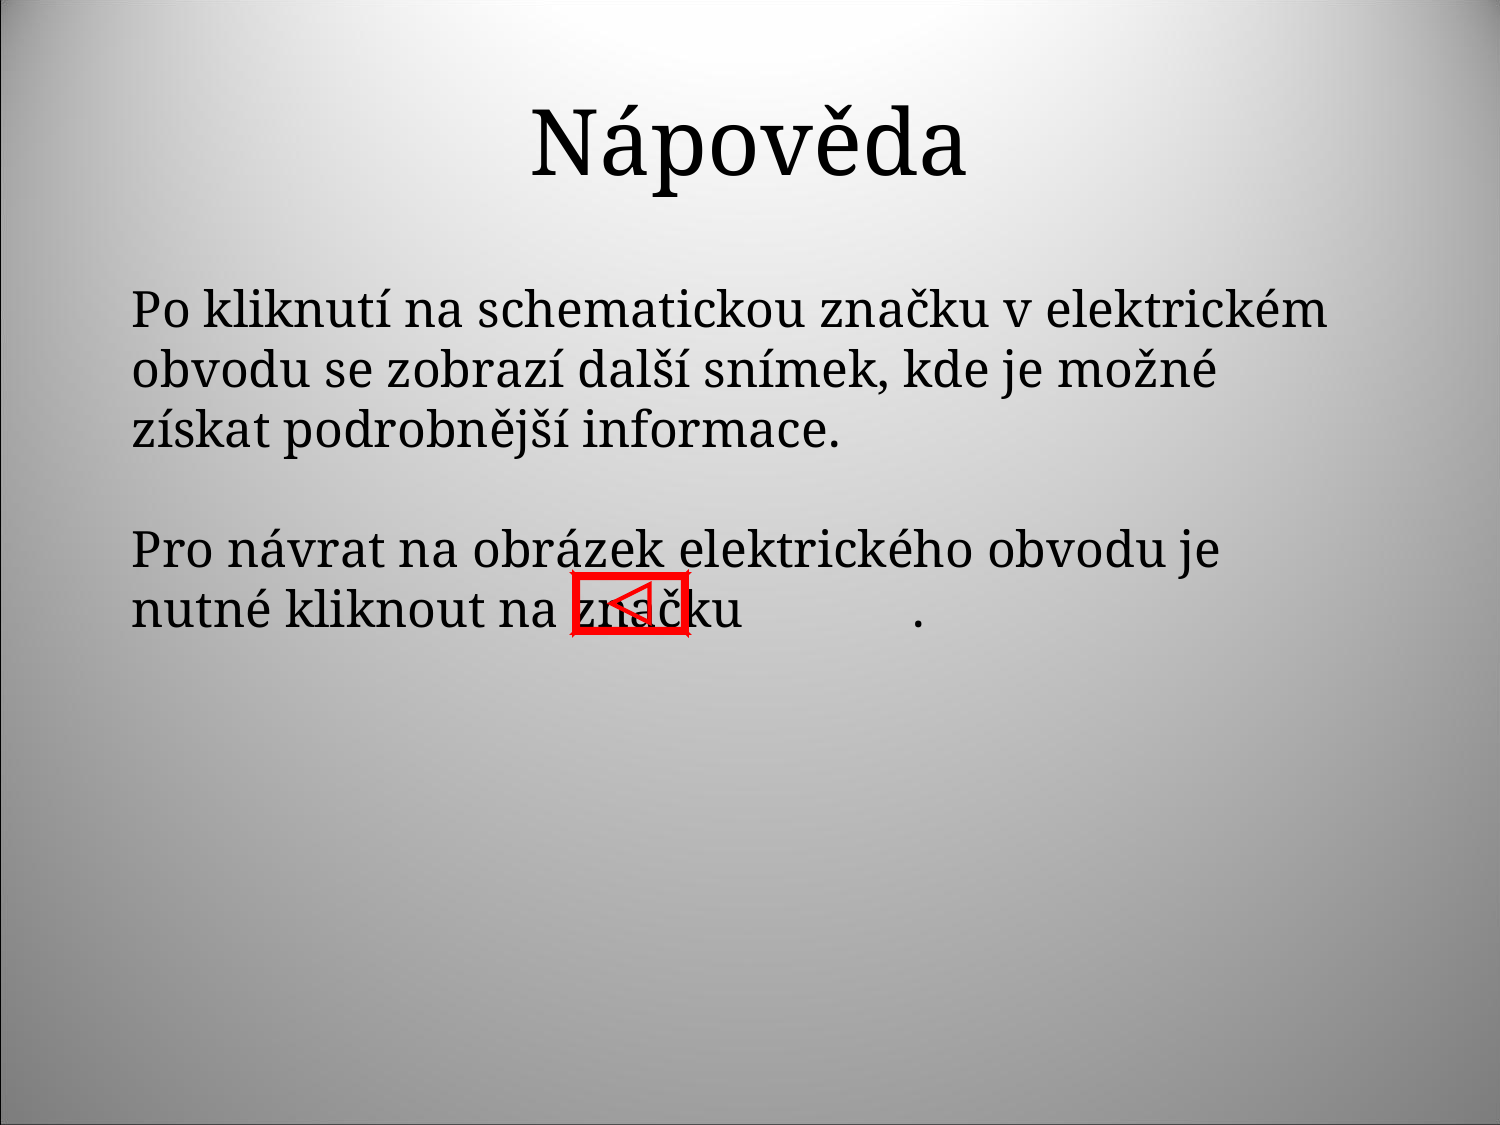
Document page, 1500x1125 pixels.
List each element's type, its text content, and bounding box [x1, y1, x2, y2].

title Nápověda [75, 45, 1426, 233]
picture [0, 0, 1500, 1125]
text_box [575, 574, 687, 633]
text_box Po kliknutí na schematickou značku v elektrickém obvodu se zobrazí další snímek, kde je možné získat podrobnější informace. Pro návrat na obrázek elektrického obvodu je nutné kliknout na značku . [117, 269, 1383, 645]
